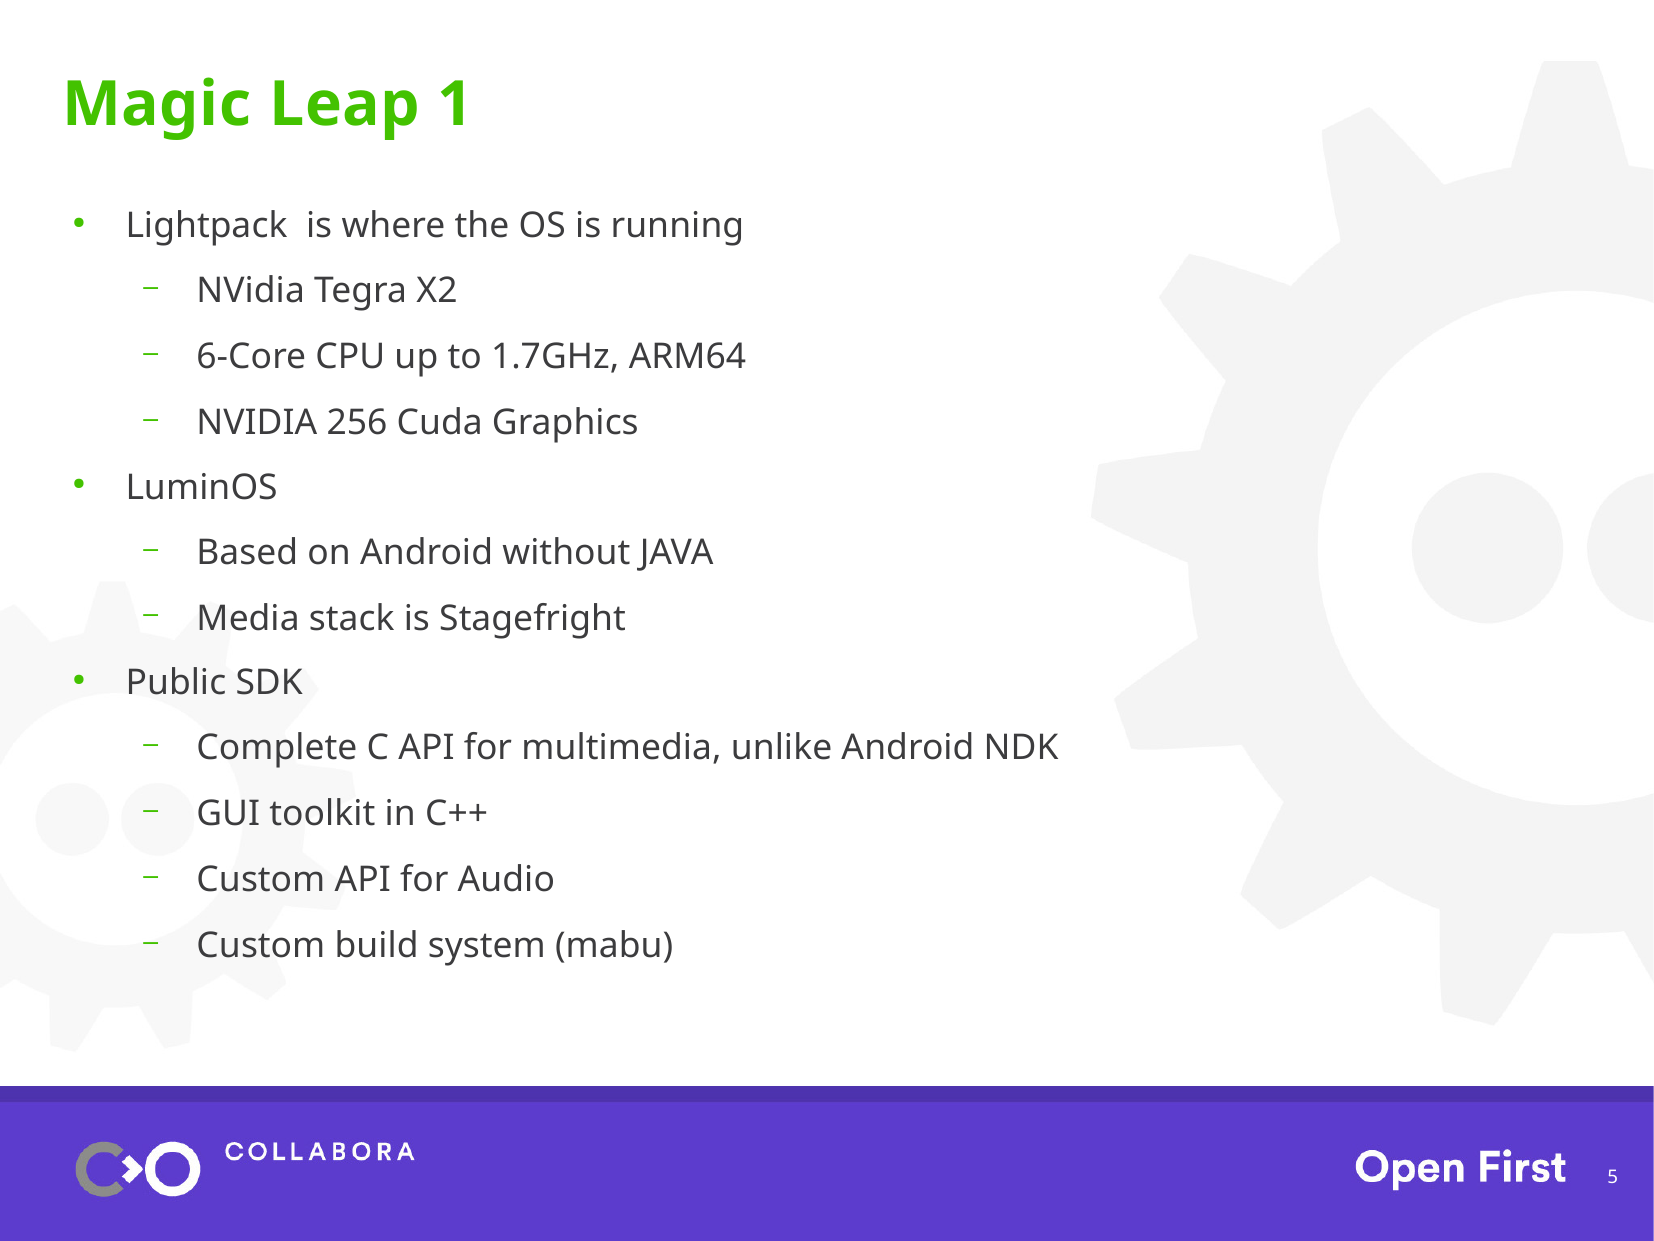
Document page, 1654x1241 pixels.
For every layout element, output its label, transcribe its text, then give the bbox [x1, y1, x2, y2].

list Lightpack is where the OS is running NVidia Tegra X2 6-Core CPU up to 1.7GHz, ARM64 NVIDIA 256 Cuda Graphics LuminOS Based on Android without JAVA Media stack is Stagefright Public SDK Complete C API for multimedia, unlike Android NDK GUI toolkit in C++ Custom API for Audio Custom build system (mabu) [54, 181, 1630, 859]
title Magic Leap 1 [62, 62, 1638, 138]
picture [0, 0, 1654, 1241]
